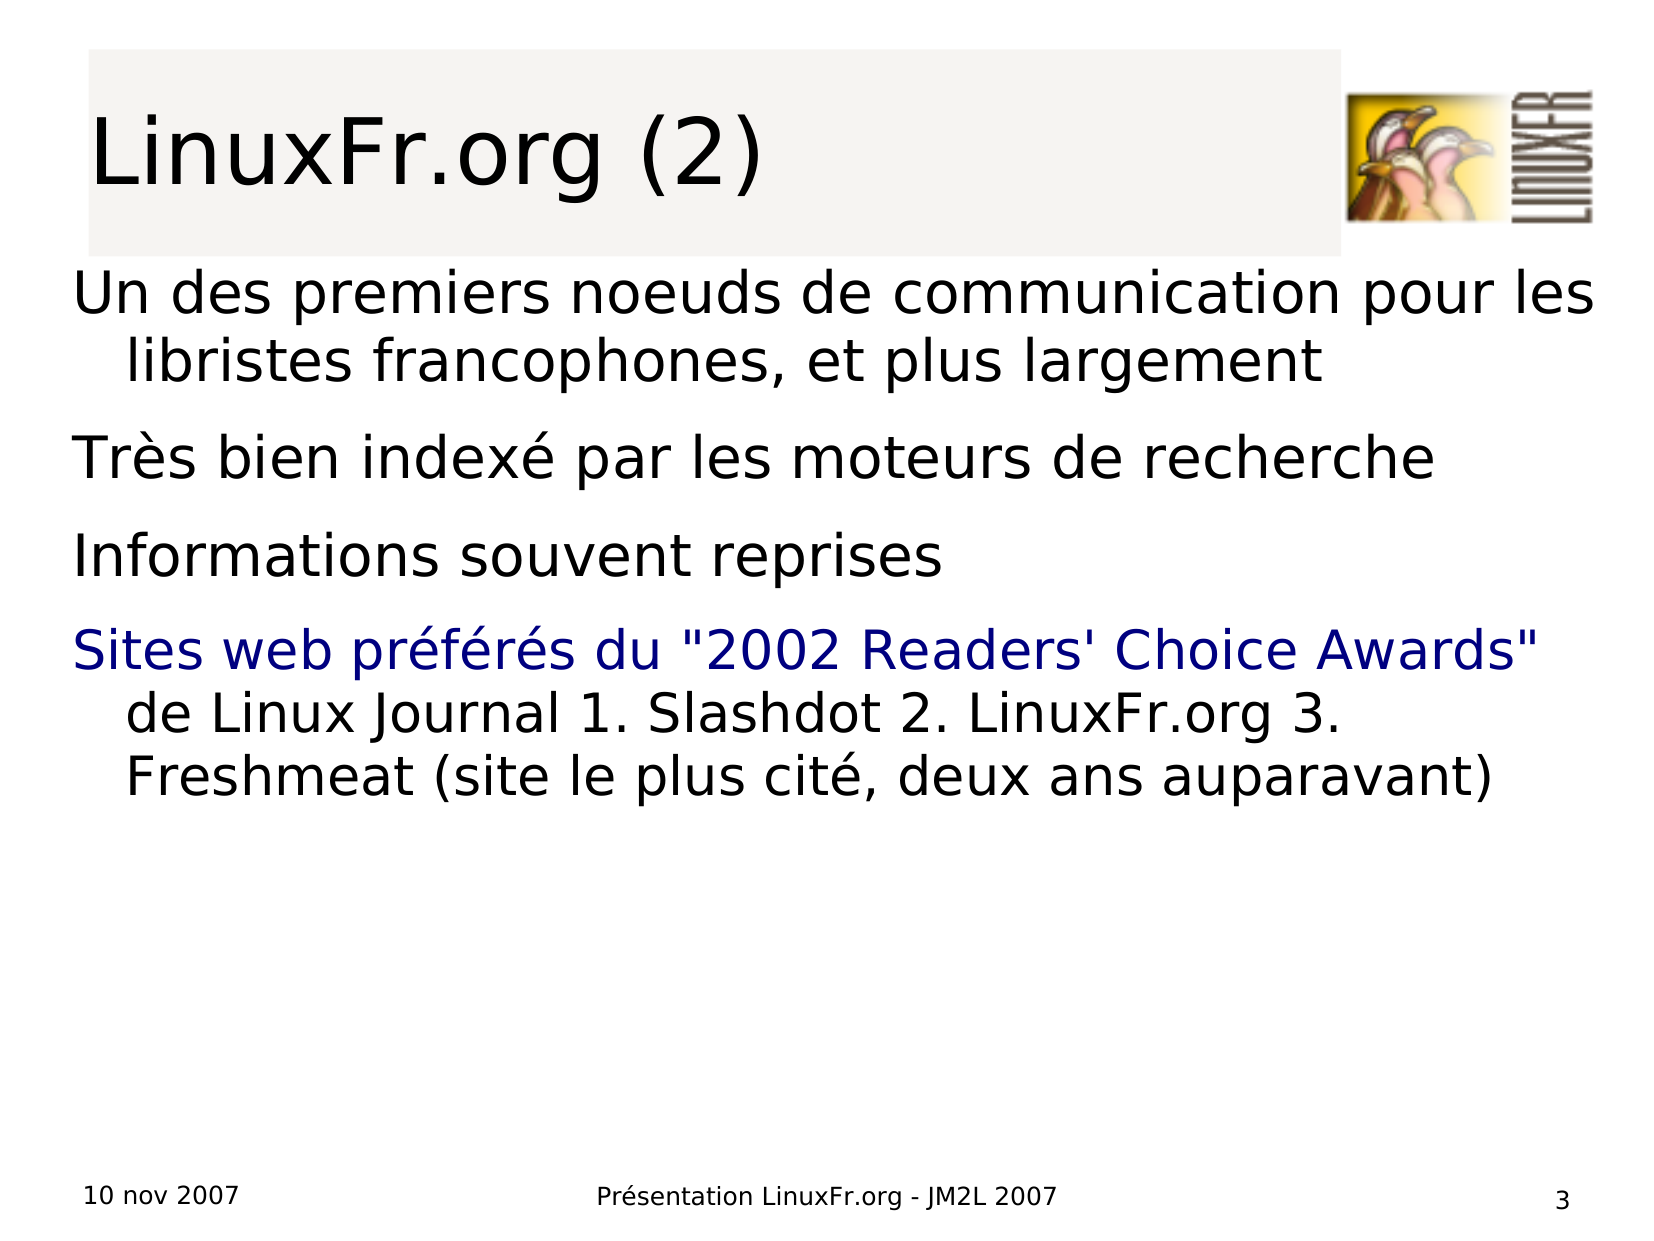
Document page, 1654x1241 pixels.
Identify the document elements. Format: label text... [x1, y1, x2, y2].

title LinuxFr.org (2) [88, 49, 1342, 257]
list Un des premiers noeuds de communication pour les libristes francophones, et plus largement Très bien indexé par les moteurs de recherche Informations souvent reprises Sites web préférés du "2002 Readers' Choice Awards" de Linux Journal 1. Slashdot 2. LinuxFr.org 3. Freshmeat (site le plus cité, deux ans auparavant) [54, 259, 1628, 1103]
picture [1342, 88, 1601, 229]
